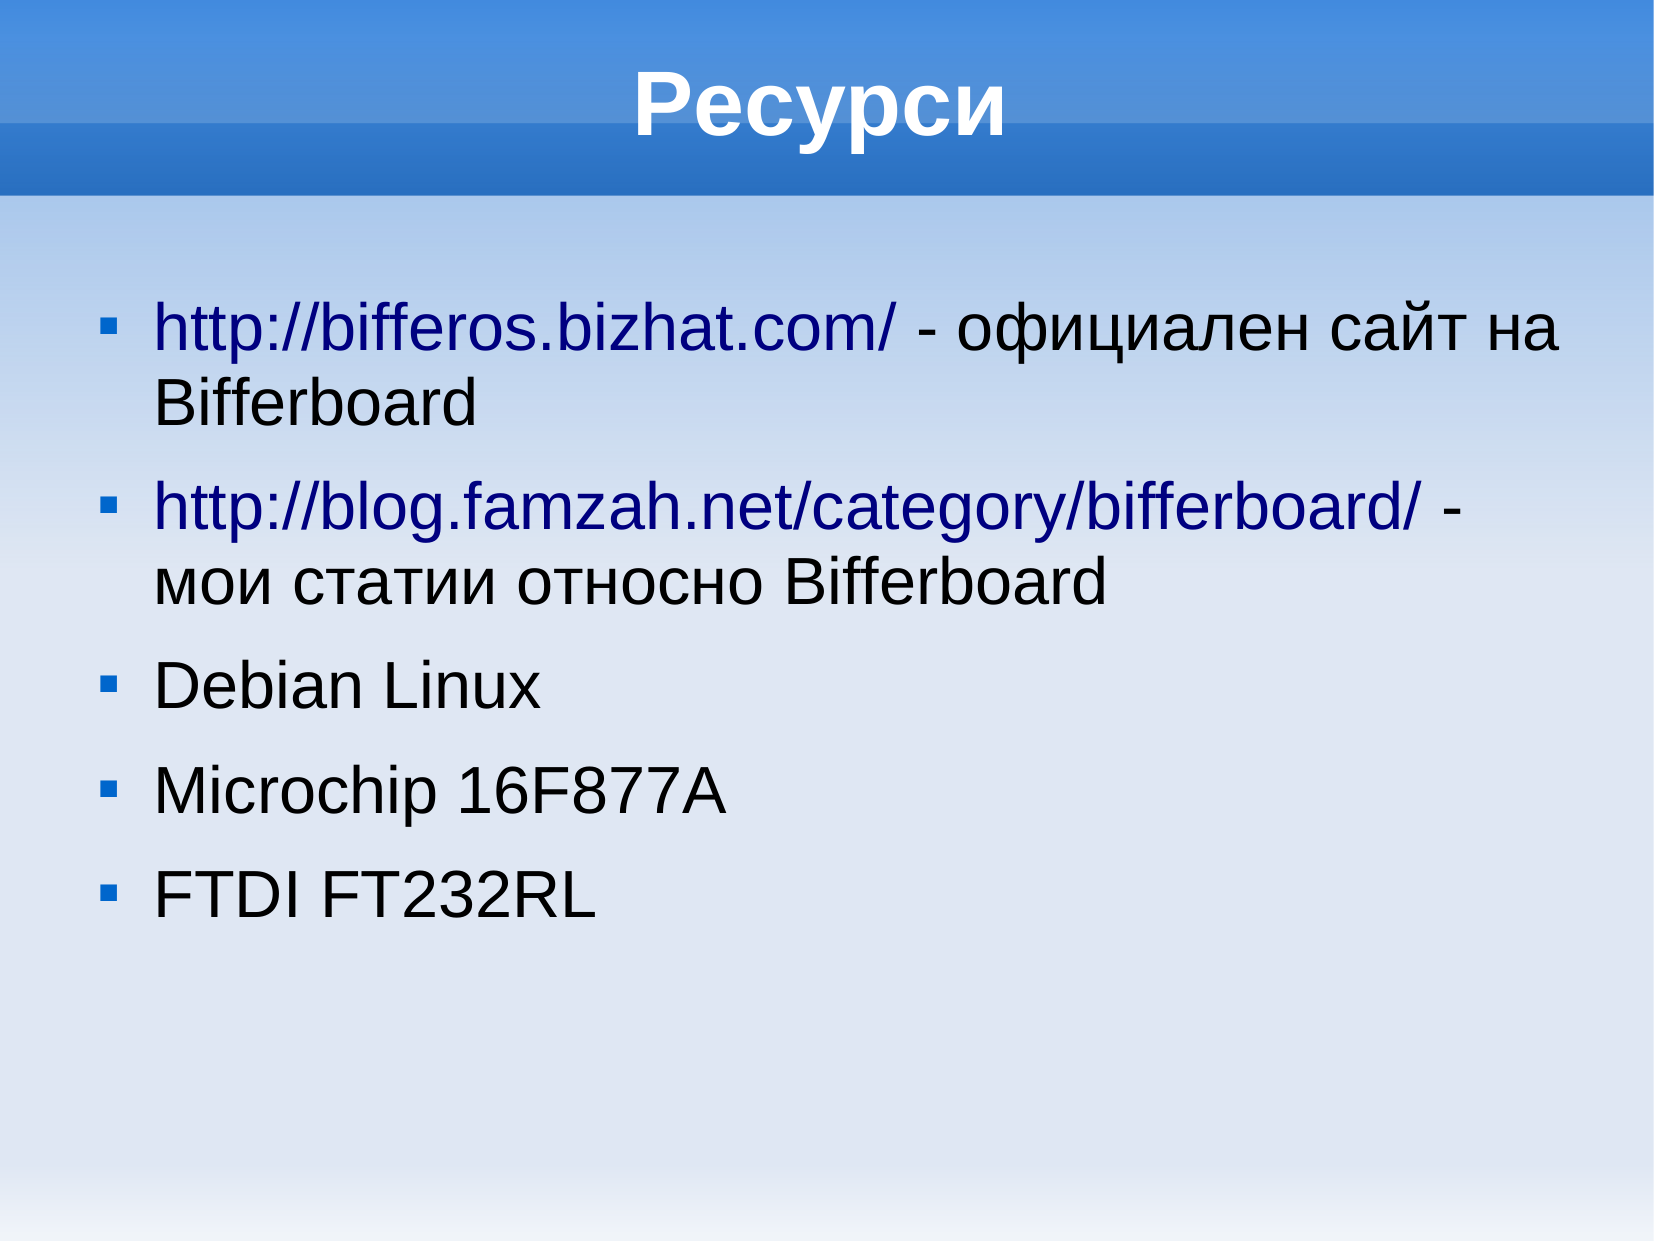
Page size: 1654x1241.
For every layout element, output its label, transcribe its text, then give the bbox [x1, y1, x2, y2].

picture [0, 0, 1654, 1241]
list http://bifferos.bizhat.com/ - официален сайт на Bifferboard http://blog.famzah.net/category/bifferboard/ - мои статии относно Bifferboard Debian Linux Microchip 16F877A FTDI FT232RL [82, 290, 1571, 1094]
title Ресурси [76, 7, 1565, 200]
